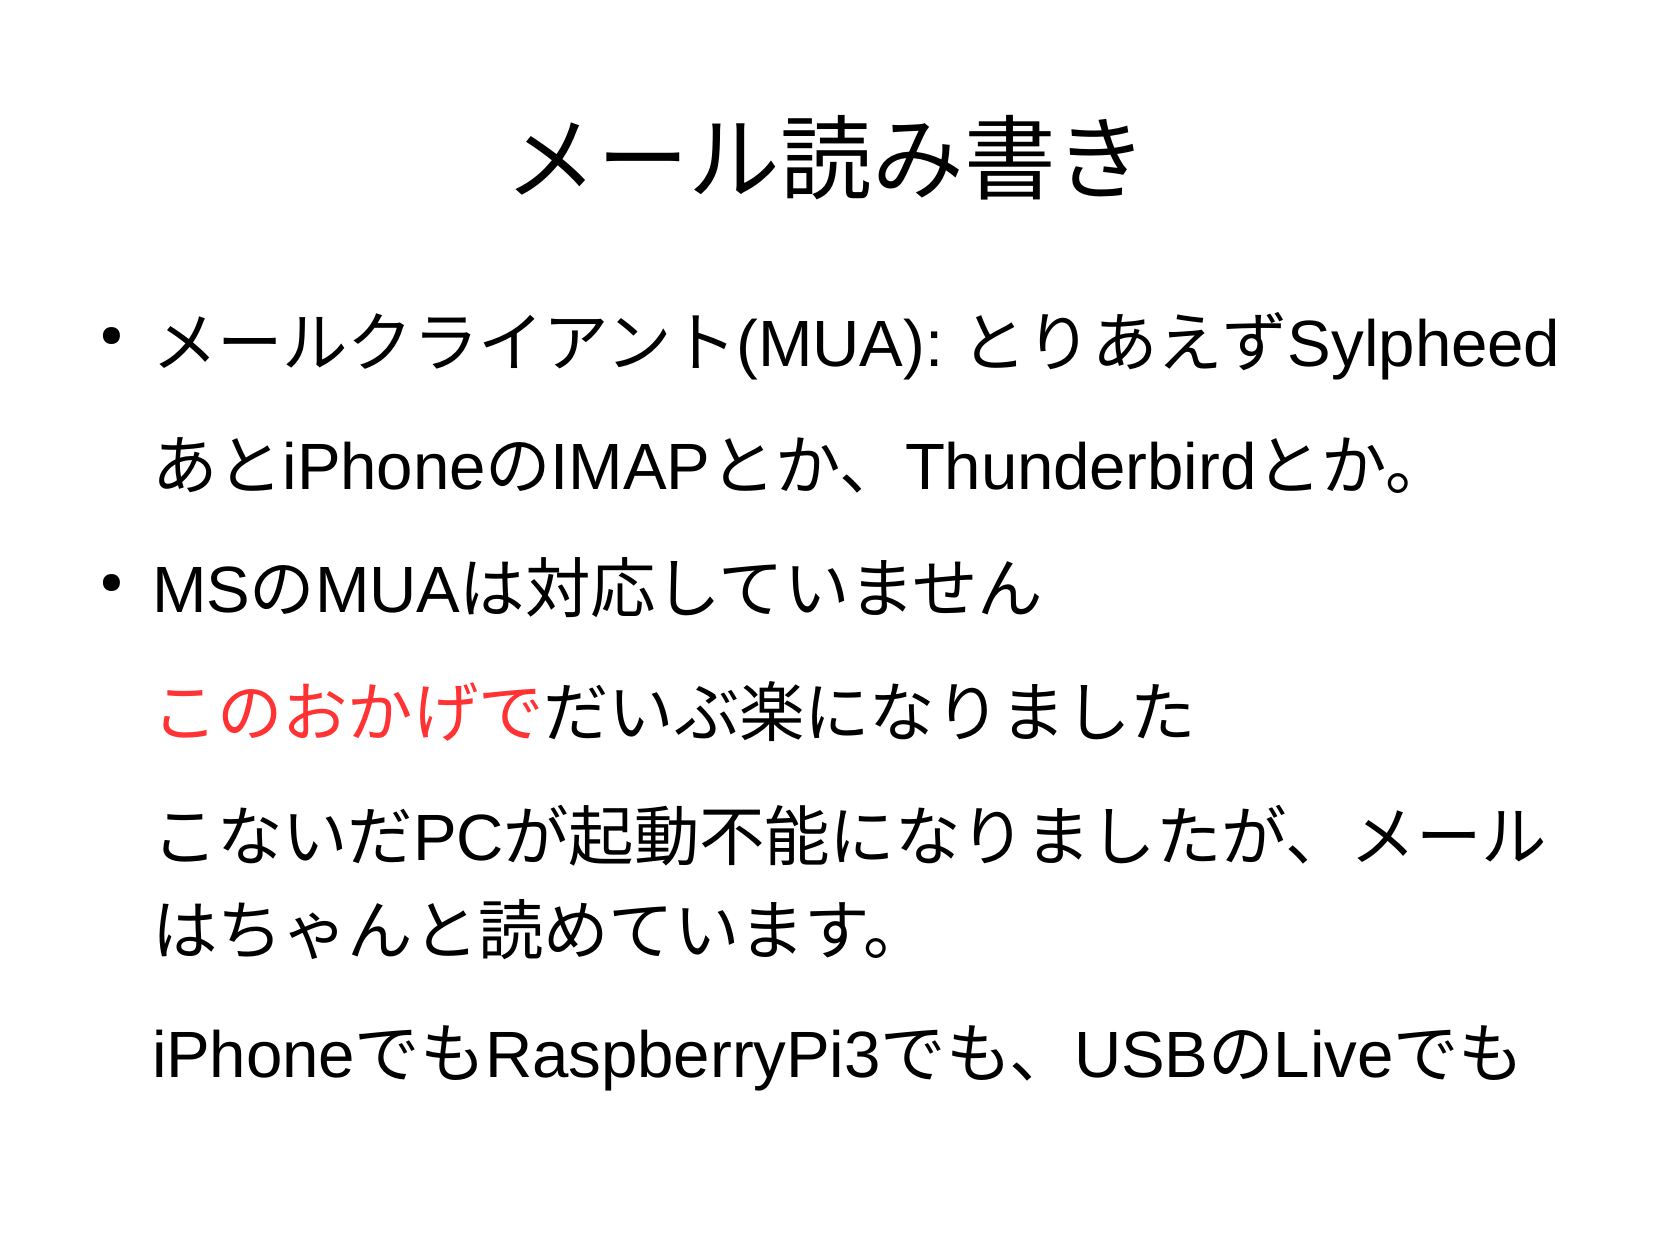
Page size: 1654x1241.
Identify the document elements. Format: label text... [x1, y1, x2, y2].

title メール読み書き [82, 49, 1571, 257]
list メールクライアント(MUA): とりあえずSylpheed あとiPhoneのIMAPとか、Thunderbirdとか。 MSのMUAは対応していません このおかげでだいぶ楽になりました こないだPCが起動不能になりましたが、メールはちゃんと読めています。 iPhoneでもRaspberryPi3でも、USBのLiveでも [82, 290, 1571, 1111]
